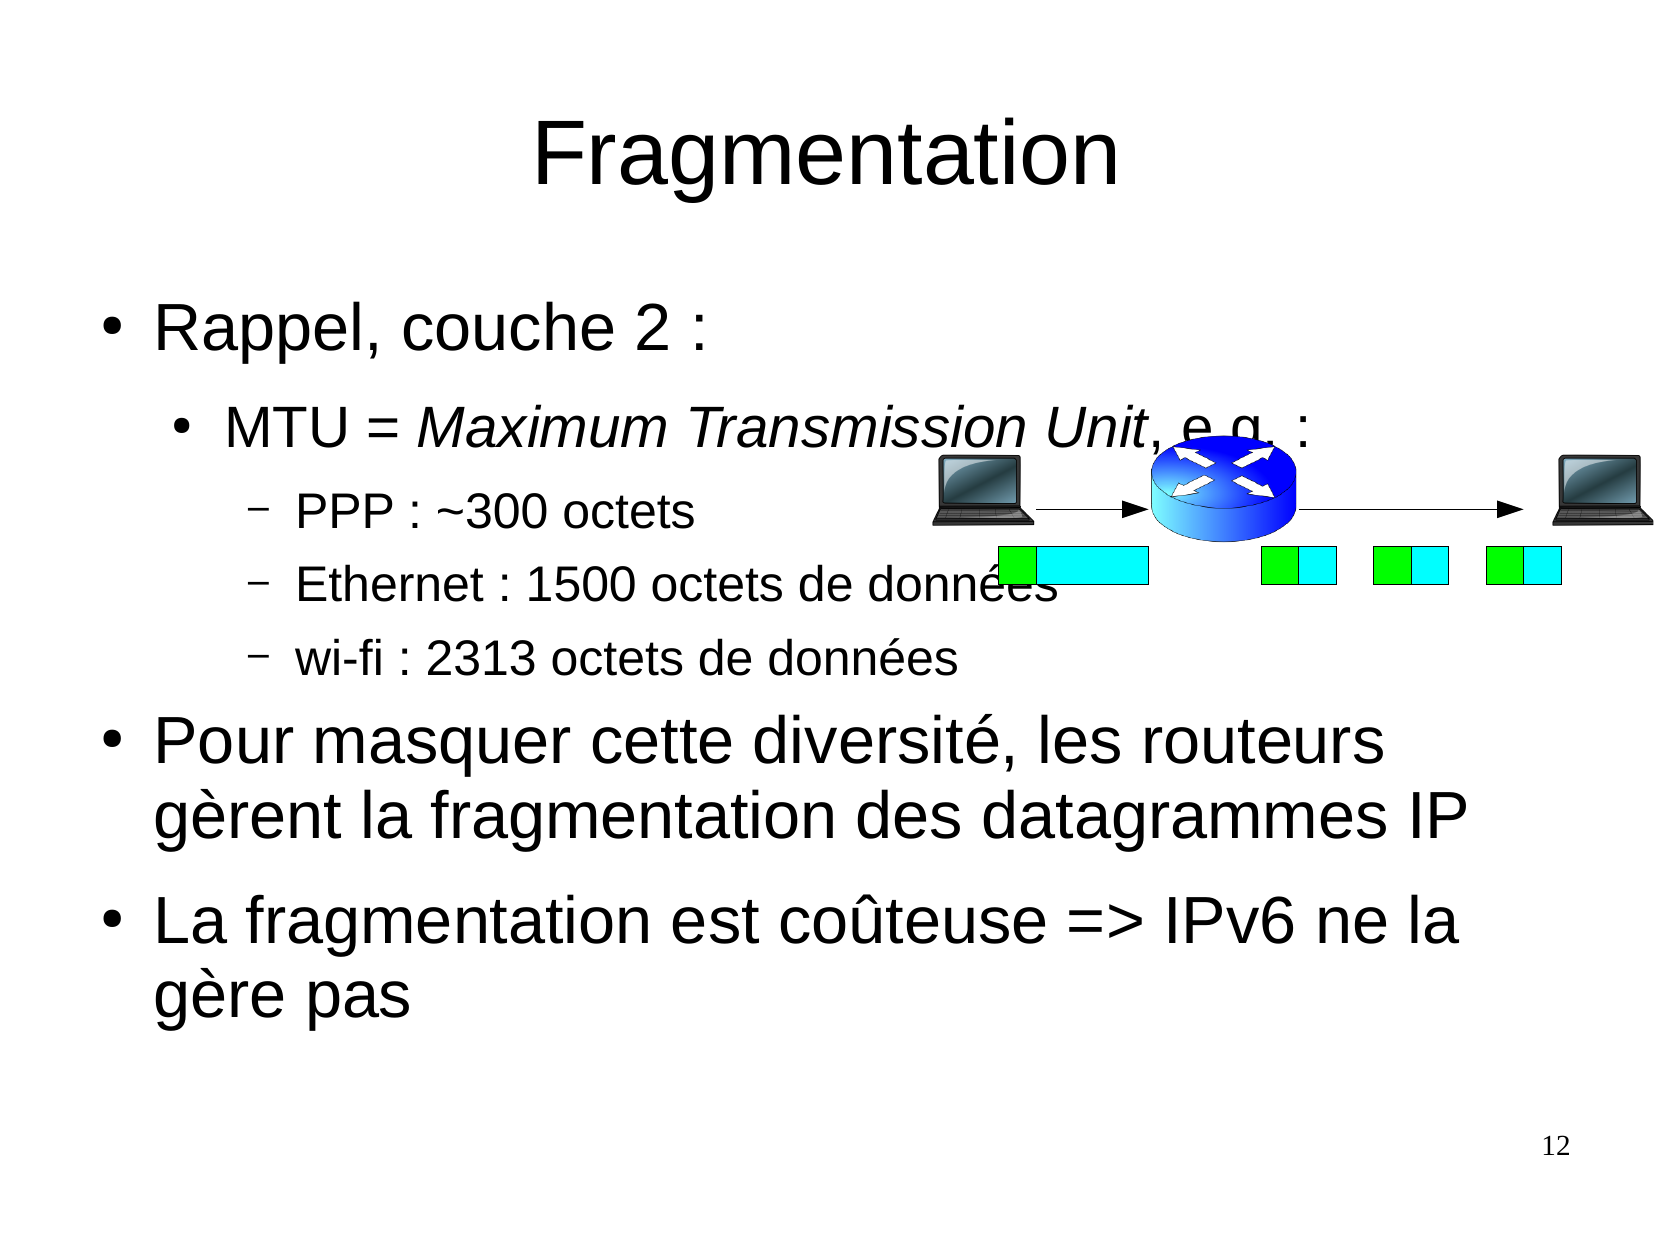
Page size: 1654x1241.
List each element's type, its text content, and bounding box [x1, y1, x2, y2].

list Rappel, couche 2 : MTU = Maximum Transmission Unit, e.g. : PPP : ~300 octets Ethernet : 1500 octets de données wi-fi : 2313 octets de données Pour masquer cette diversité, les routeurs gèrent la fragmentation des datagrammes IP La fragmentation est coûteuse => IPv6 ne la gère pas [82, 290, 1571, 1094]
text_box [1486, 546, 1562, 585]
picture [1543, 434, 1654, 547]
title Fragmentation [82, 56, 1571, 250]
text_box [998, 546, 1149, 585]
text_box [1261, 546, 1337, 585]
text_box [1373, 546, 1449, 585]
picture [1148, 434, 1299, 543]
picture [923, 434, 1037, 547]
